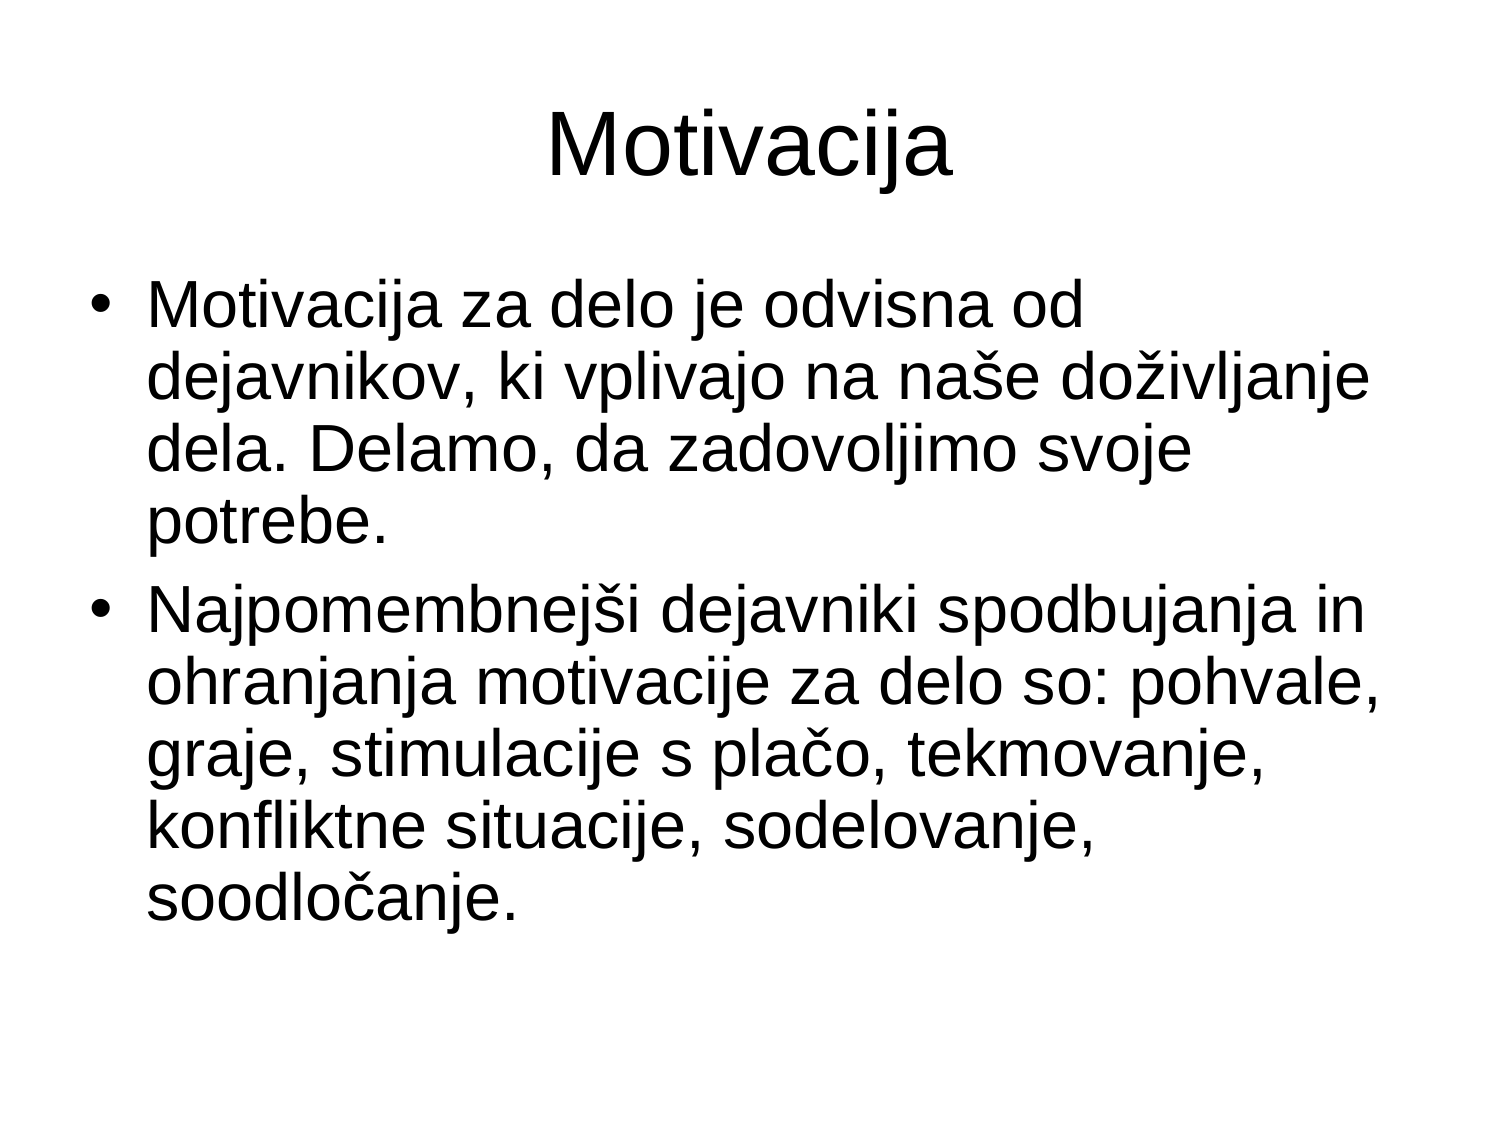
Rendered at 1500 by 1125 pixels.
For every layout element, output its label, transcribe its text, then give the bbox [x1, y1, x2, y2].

list Motivacija za delo je odvisna od dejavnikov, ki vplivajo na naše doživljanje dela. Delamo, da zadovoljimo svoje potrebe. Najpomembnejši dejavniki spodbujanja in ohranjanja motivacije za delo so: pohvale, graje, stimulacije s plačo, tekmovanje, konfliktne situacije, sodelovanje, soodločanje. [75, 262, 1426, 1006]
title Motivacija [75, 45, 1426, 233]
